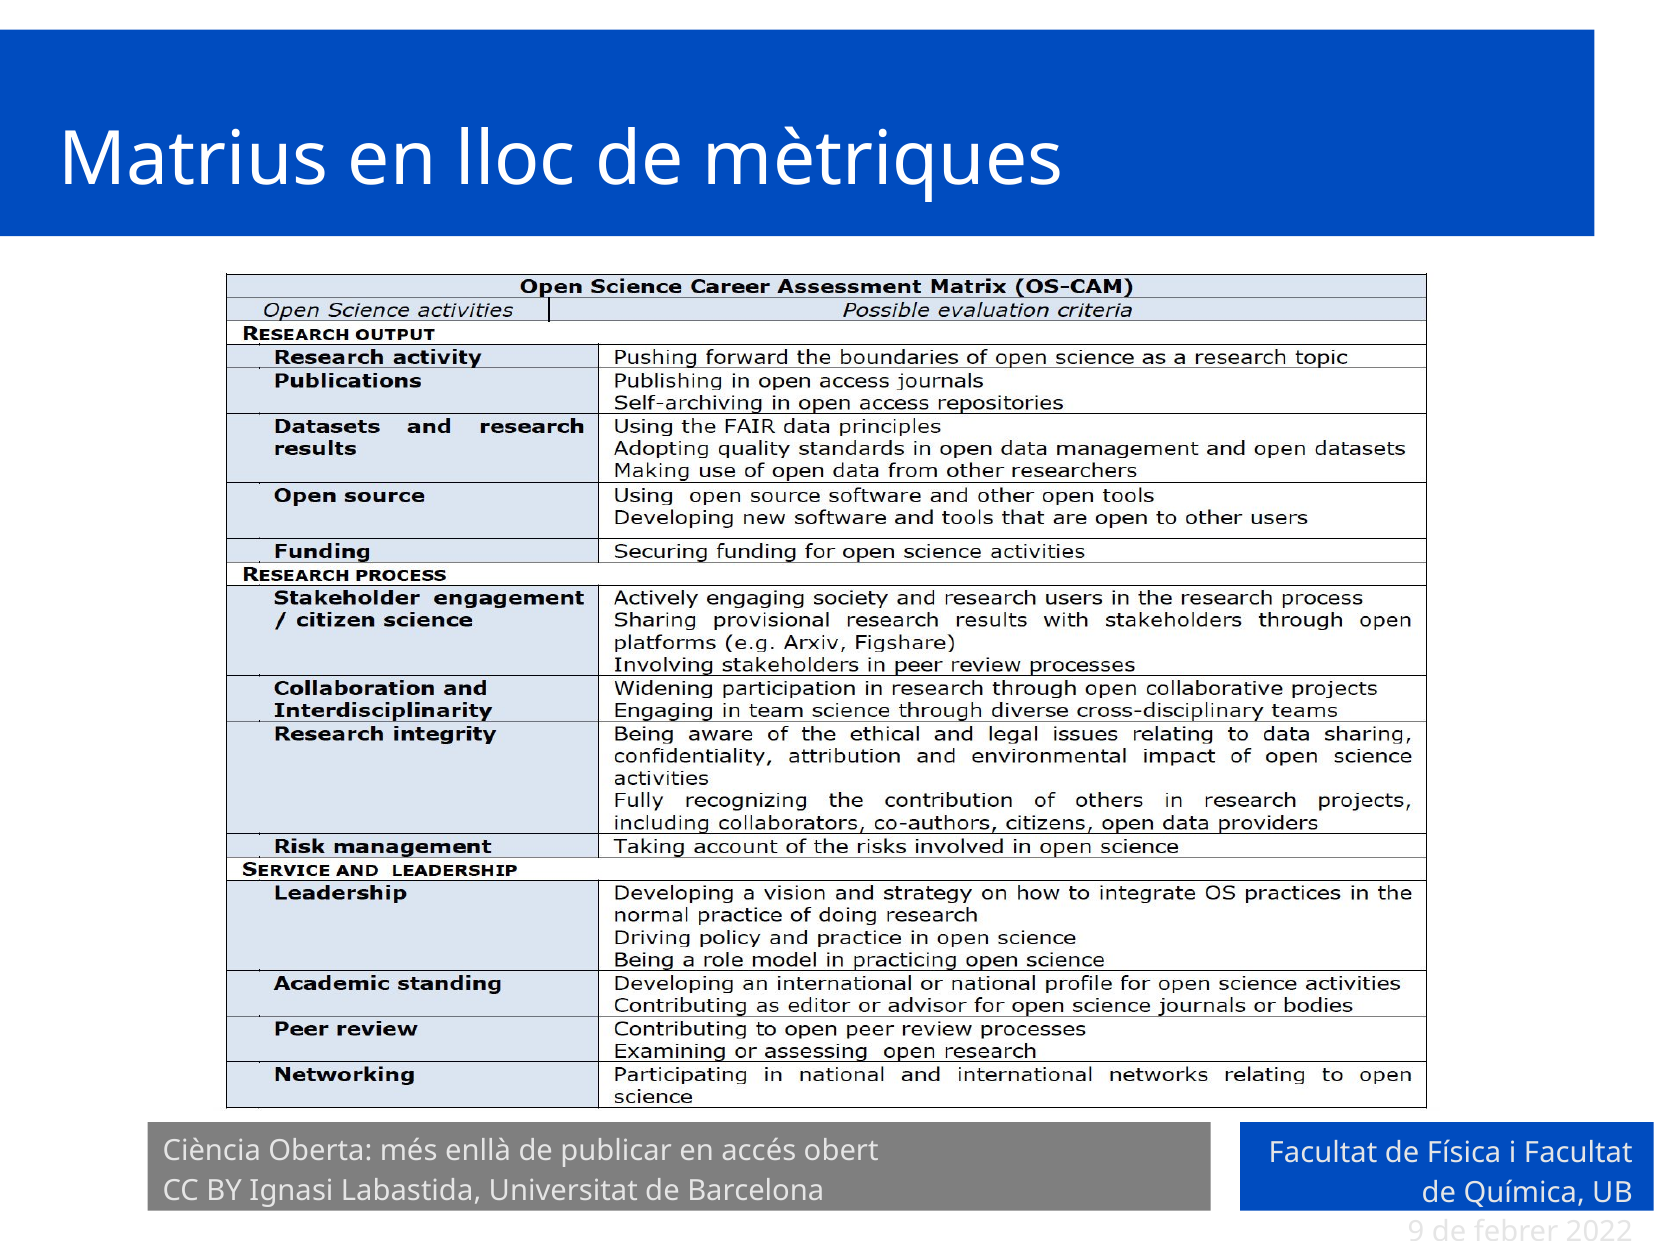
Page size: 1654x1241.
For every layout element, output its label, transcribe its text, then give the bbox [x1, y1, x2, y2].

title Matrius en lloc de mètriques [59, 59, 1595, 207]
picture [213, 259, 1440, 1111]
